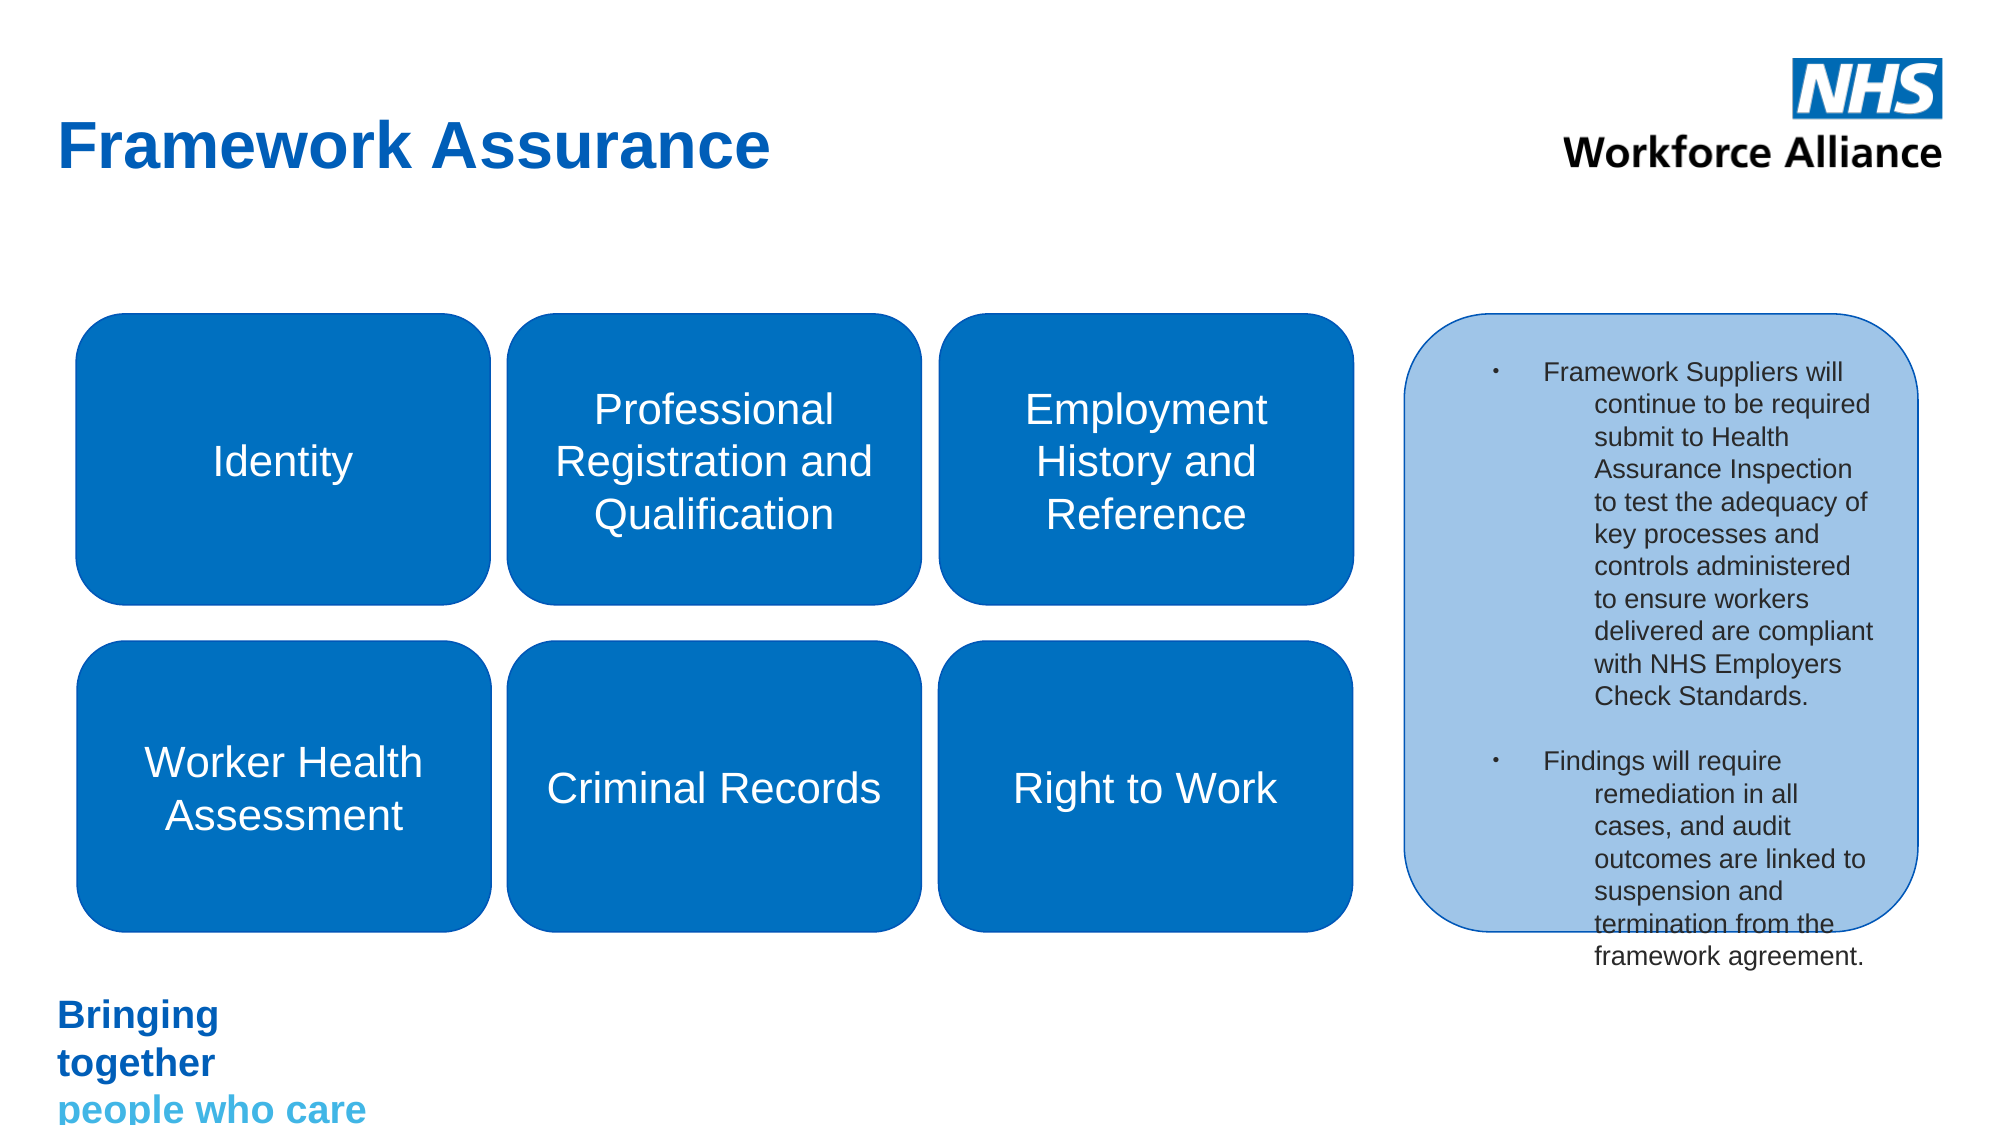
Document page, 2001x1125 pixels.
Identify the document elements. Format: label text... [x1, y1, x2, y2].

text_box Criminal Records [507, 641, 922, 932]
text_box Bringing together people who care [56, 989, 382, 1069]
text_box Right to Work [938, 641, 1353, 932]
text_box Professional Registration and Qualification [507, 313, 922, 605]
text_box Framework Suppliers will continue to be required submit to Health Assurance Inspection to test the adequacy of key processes and controls administered to ensure workers delivered are compliant with NHS Employers Check Standards. Findings will require remediation in all cases, and audit outcomes are linked to suspension and termination from the framework agreement. [1404, 313, 1918, 932]
text_box Worker Health Assessment [77, 641, 492, 932]
text_box Employment History and Reference [939, 313, 1354, 605]
title Framework Assurance [56, 90, 1038, 182]
picture [1563, 59, 1943, 168]
text_box Identity [76, 313, 491, 605]
